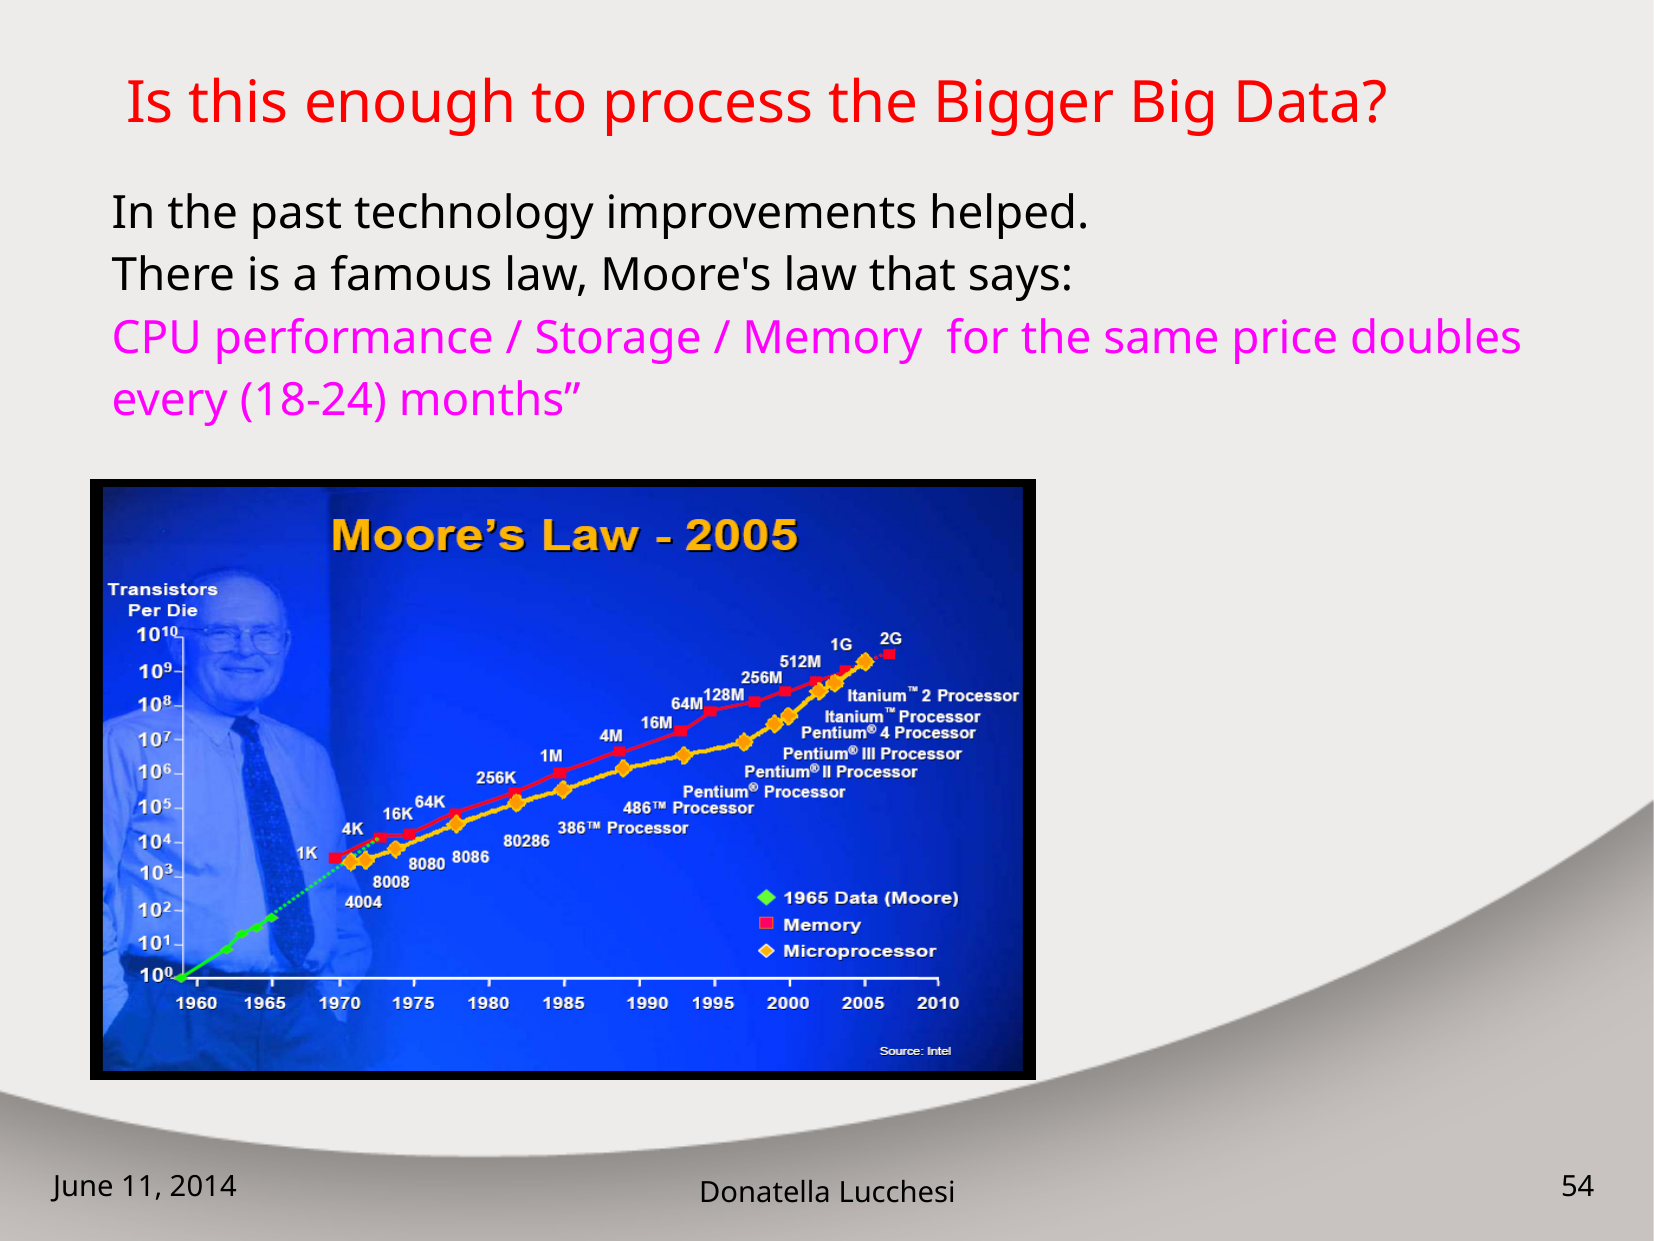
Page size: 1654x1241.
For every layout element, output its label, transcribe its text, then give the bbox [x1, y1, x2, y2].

picture [0, 0, 1654, 1241]
text_box In the past technology improvements helped. There is a famous law, Moore's law that says: CPU performance / Storage / Memory for the same price doubles every (18-24) months” [96, 171, 1557, 442]
text_box Is this enough to process the Bigger Big Data? [111, 53, 1414, 150]
